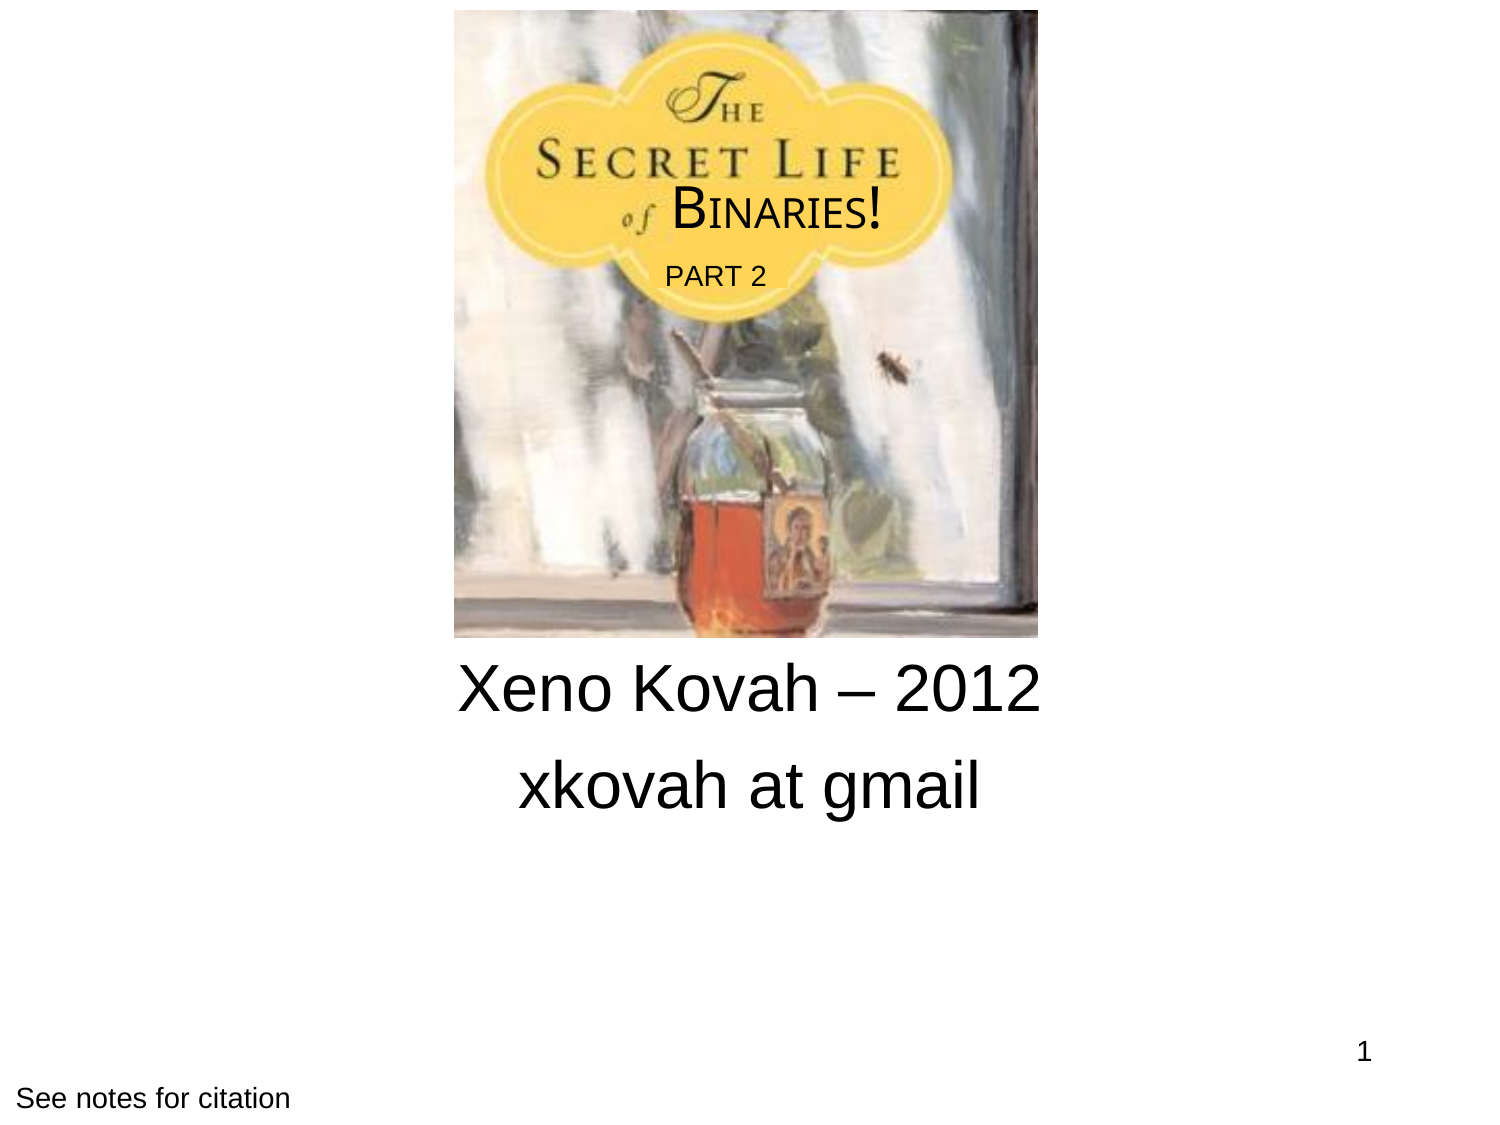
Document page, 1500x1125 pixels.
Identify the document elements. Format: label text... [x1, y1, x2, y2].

text_box <number> [1074, 1025, 1388, 1101]
picture [454, 10, 1038, 638]
text_box See notes for citation [0, 1072, 307, 1123]
text_box Xeno Kovah – 2012 xkovah at gmail [225, 637, 1276, 926]
text_box BINARIES! [655, 162, 899, 248]
text_box PART 2 [650, 249, 788, 288]
